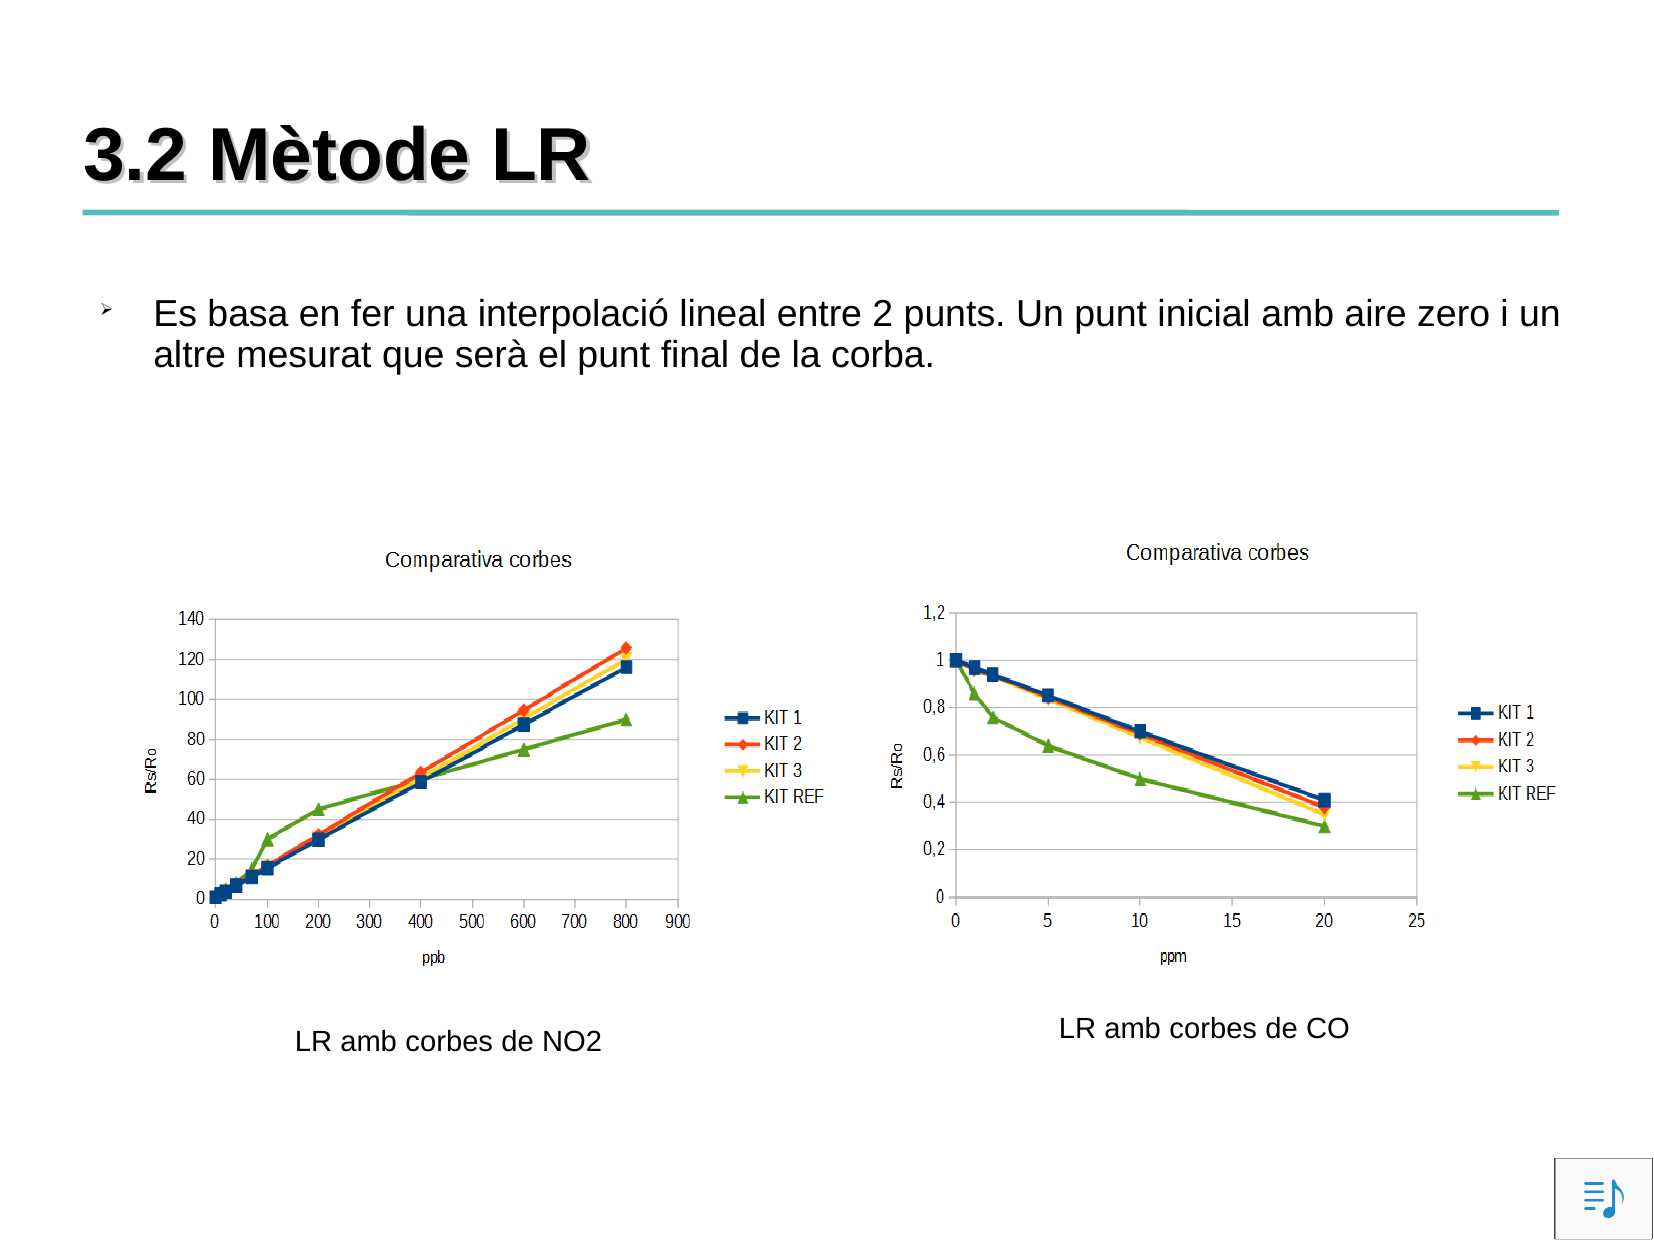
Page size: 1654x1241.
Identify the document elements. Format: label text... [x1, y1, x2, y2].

list Es basa en fer una interpolació lineal entre 2 punts. Un punt inicial amb aire zero i un altre mesurat que serà el punt final de la corba. [82, 290, 1571, 1010]
text_box LR amb corbes de CO [968, 1003, 1441, 1052]
title 3.2 Mètode LR [83, 49, 1572, 257]
text_box [1553, 1156, 1654, 1241]
text_box LR amb corbes de NO2 [212, 1015, 685, 1064]
picture [141, 543, 827, 970]
picture [885, 531, 1560, 969]
